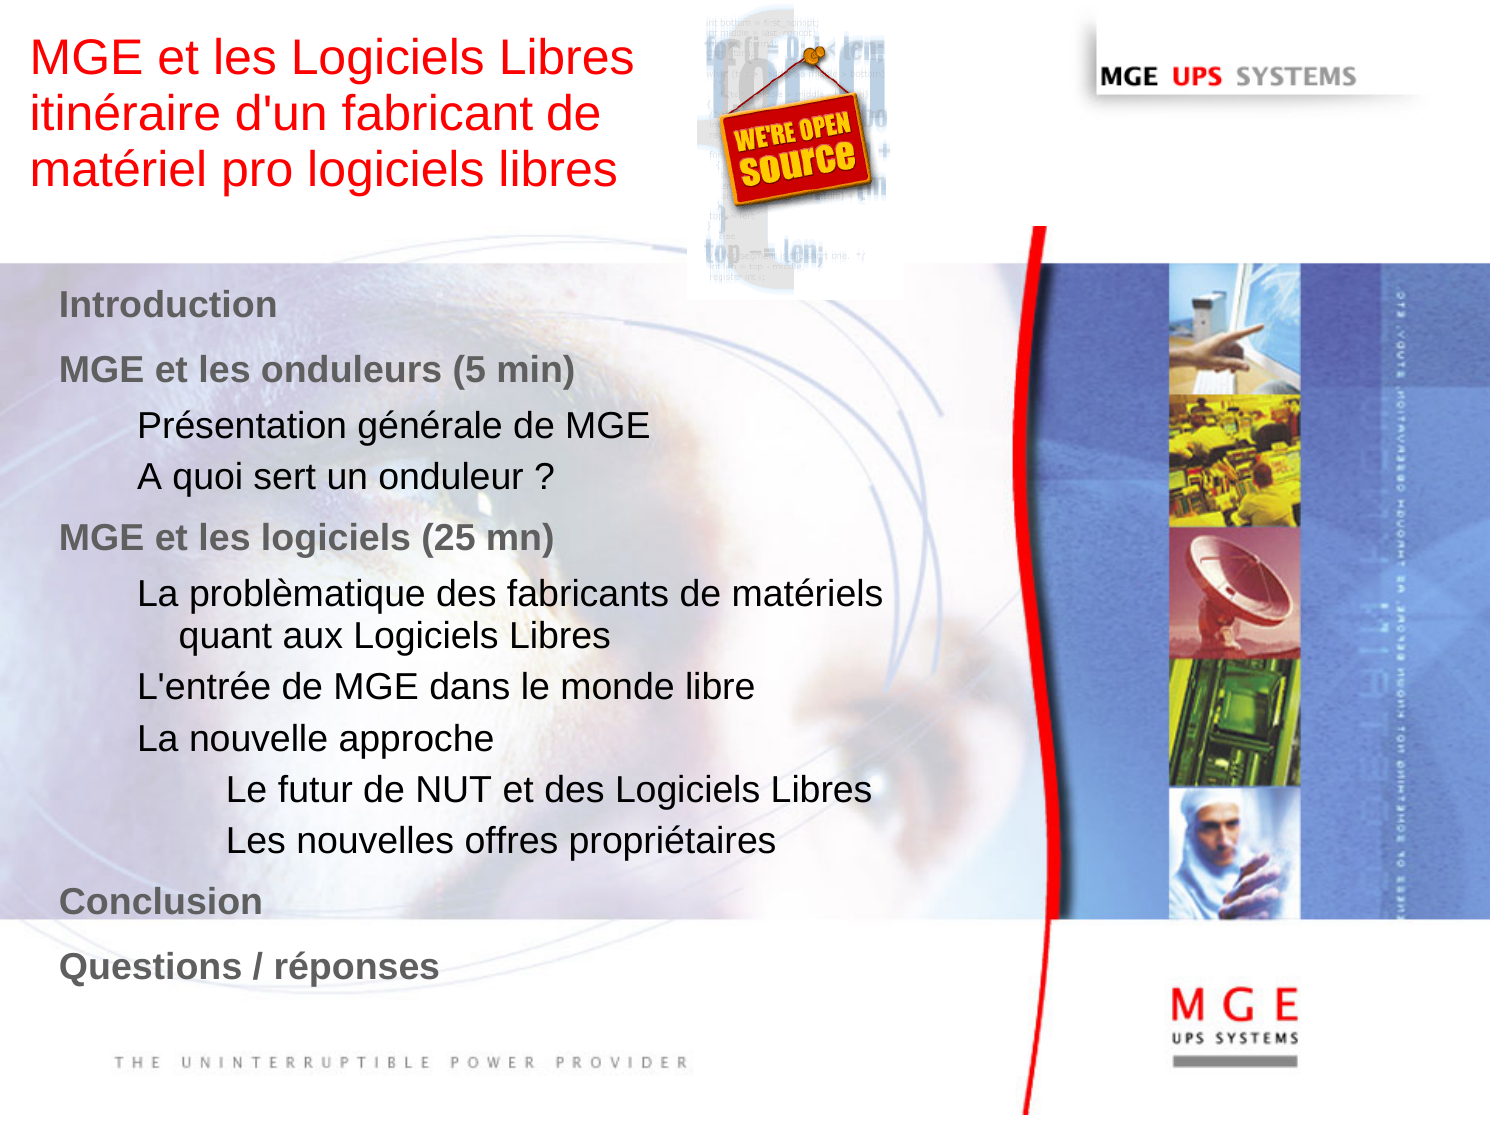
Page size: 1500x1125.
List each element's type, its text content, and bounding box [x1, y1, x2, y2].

subtitle Introduction MGE et les onduleurs (5 min) Présentation générale de MGE A quoi sert un onduleur ? MGE et les logiciels (25 mn) La problèmatique des fabricants de matériels quant aux Logiciels Libres L'entrée de MGE dans le monde libre La nouvelle approche Le futur de NUT et des Logiciels Libres Les nouvelles offres propriétaires Conclusion Questions / réponses [59, 283, 1477, 1125]
title MGE et les Logiciels Libres itinéraire d'un fabricant de matériel pro logiciels libres [29, 29, 687, 226]
chart [687, 0, 904, 300]
picture [0, 226, 687, 1125]
picture [904, 226, 1500, 1125]
picture [1069, 0, 1461, 130]
